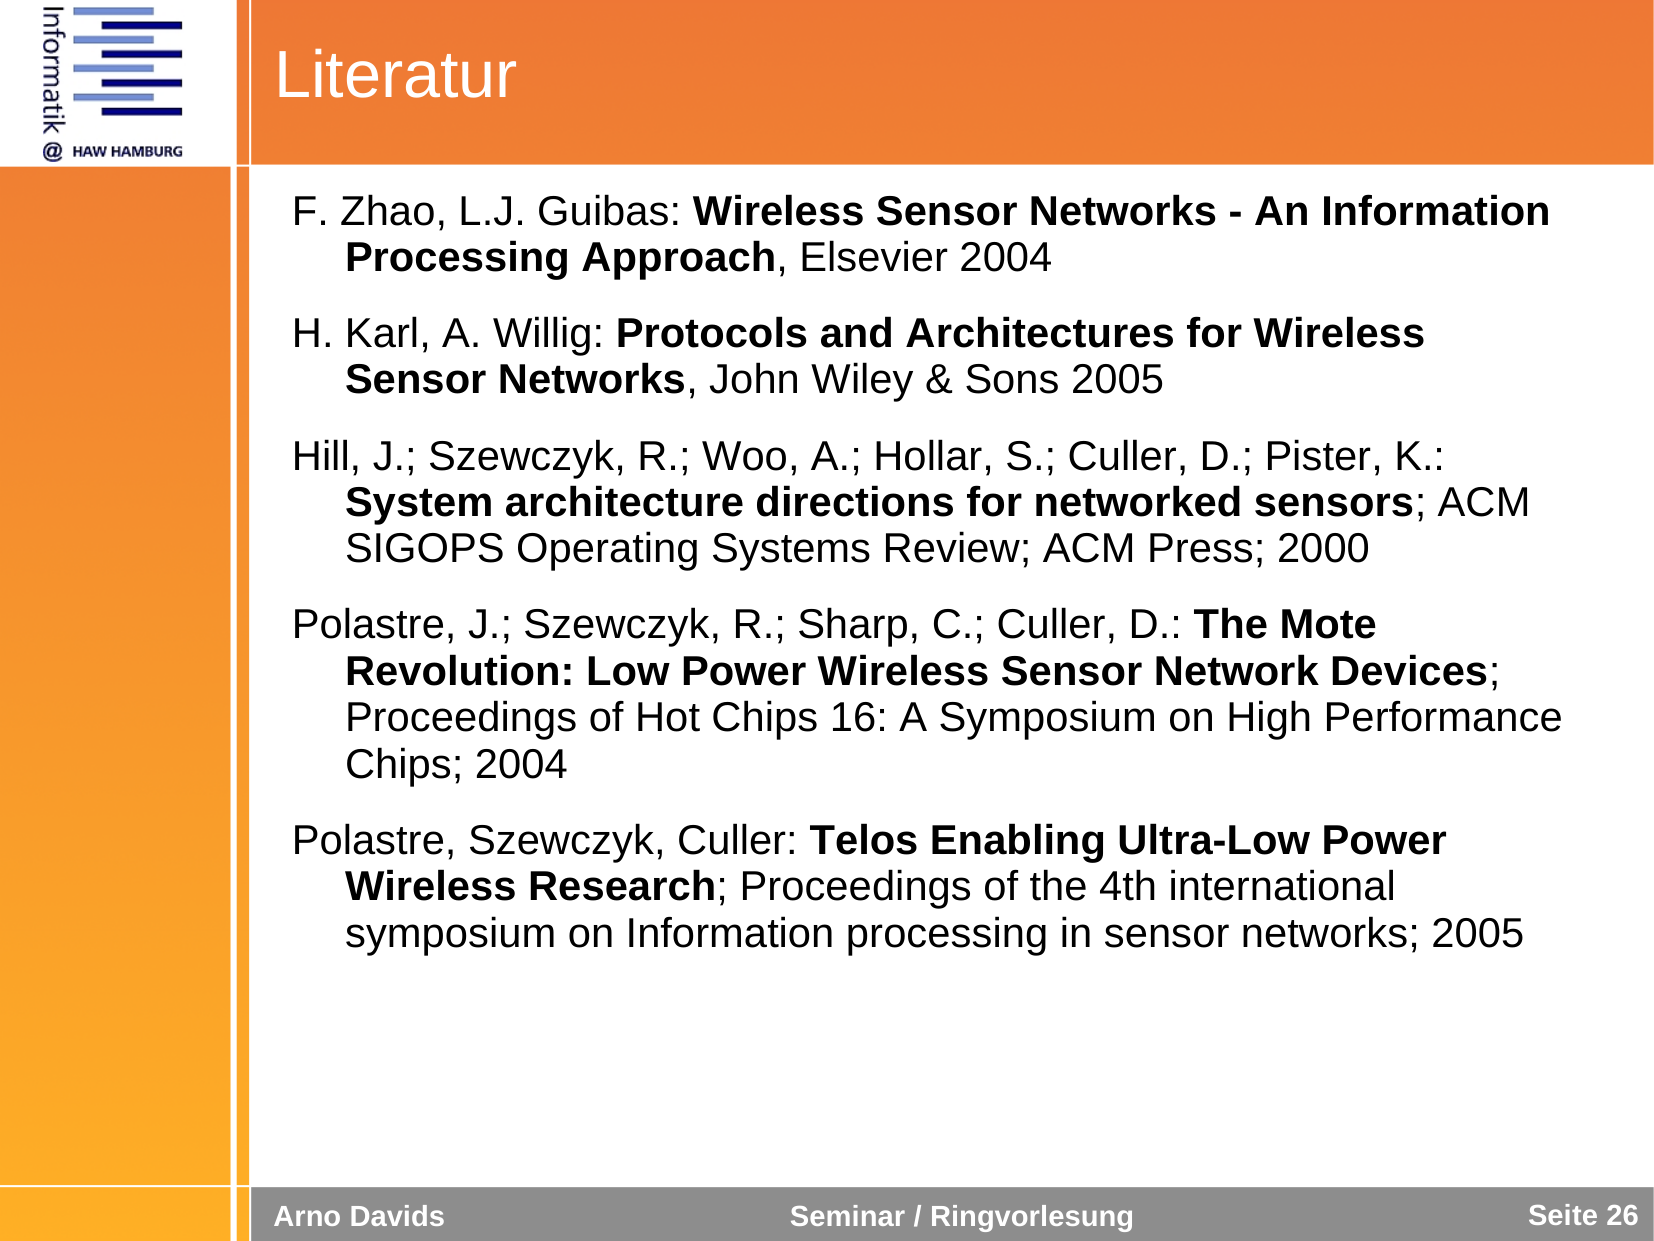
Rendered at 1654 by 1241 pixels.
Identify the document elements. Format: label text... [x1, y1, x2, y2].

picture [43, 5, 186, 162]
list F. Zhao, L.J. Guibas: Wireless Sensor Networks - An Information Processing Approach, Elsevier 2004 H. Karl, A. Willig: Protocols and Architectures for Wireless Sensor Networks, John Wiley & Sons 2005 Hill, J.; Szewczyk, R.; Woo, A.; Hollar, S.; Culler, D.; Pister, K.: System architecture directions for networked sensors; ACM SIGOPS Operating Systems Review; ACM Press; 2000 Polastre, J.; Szewczyk, R.; Sharp, C.; Culler, D.: The Mote Revolution: Low Power Wireless Sensor Network Devices; Proceedings of Hot Chips 16: A Symposium on High Performance Chips; 2004 Polastre, Szewczyk, Culler: Telos Enabling Ultra-Low Power Wireless Research; Proceedings of the 4th international symposium on Information processing in sensor networks; 2005 [274, 187, 1576, 1175]
picture [0, 0, 1654, 1241]
title Literatur [274, 11, 1651, 137]
